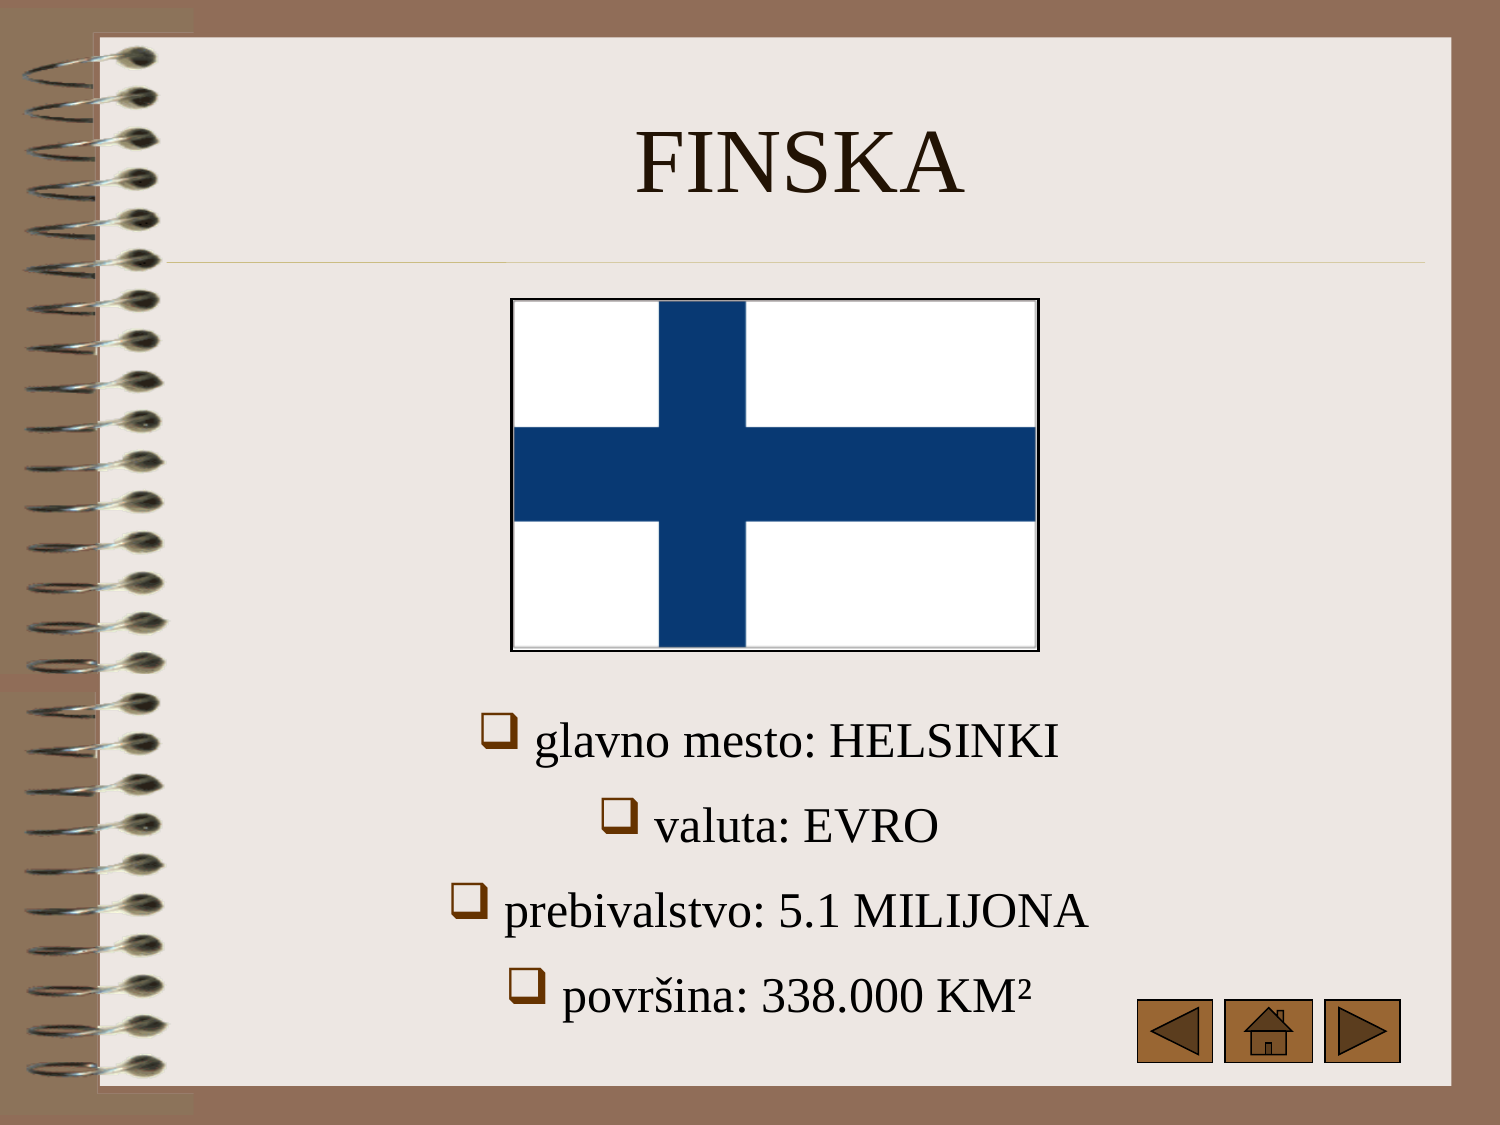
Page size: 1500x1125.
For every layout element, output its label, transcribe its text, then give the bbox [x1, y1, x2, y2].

picture [512, 299, 1038, 650]
text_box [1224, 999, 1313, 1063]
text_box glavno mesto: HELSINKI valuta: EVRO prebivalstvo: 5.1 MILIJONA površina: 338.000 KM² [399, 699, 1138, 1030]
picture [0, 692, 194, 1115]
picture [0, 8, 194, 674]
text_box [1324, 999, 1400, 1063]
text_box [1137, 999, 1213, 1063]
title FINSKA [174, 62, 1425, 250]
